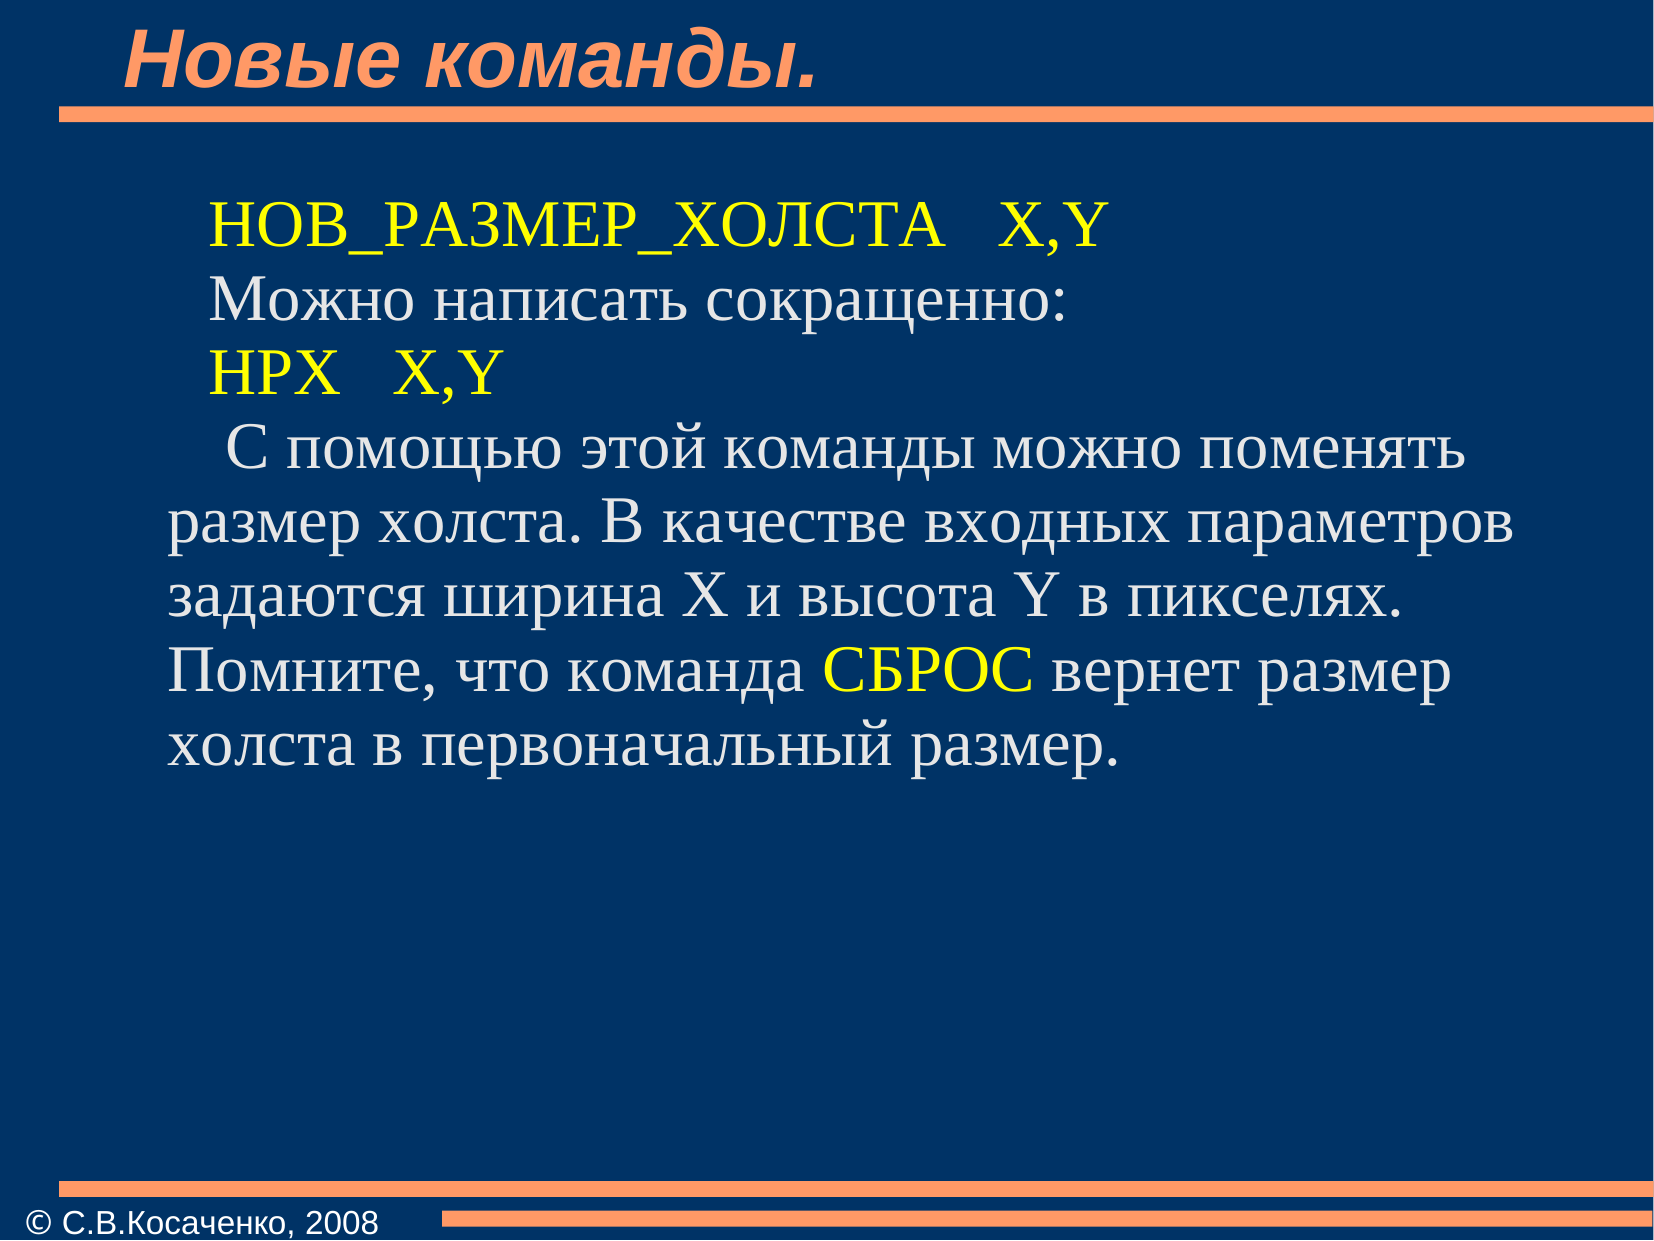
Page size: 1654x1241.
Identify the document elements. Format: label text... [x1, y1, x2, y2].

list НОВ_РАЗМЕР_ХОЛСТА X,Y Можно написать сокращенно: НРХ X,Y С помощью этой команды можно поменять размер холста. В качестве входных параметров задаются ширина X и высота Y в пикселях. Помните, что команда СБРОС вернет размер холста в первоначальный размер. [167, 187, 1559, 1241]
title Новые команды. [123, 0, 1536, 119]
